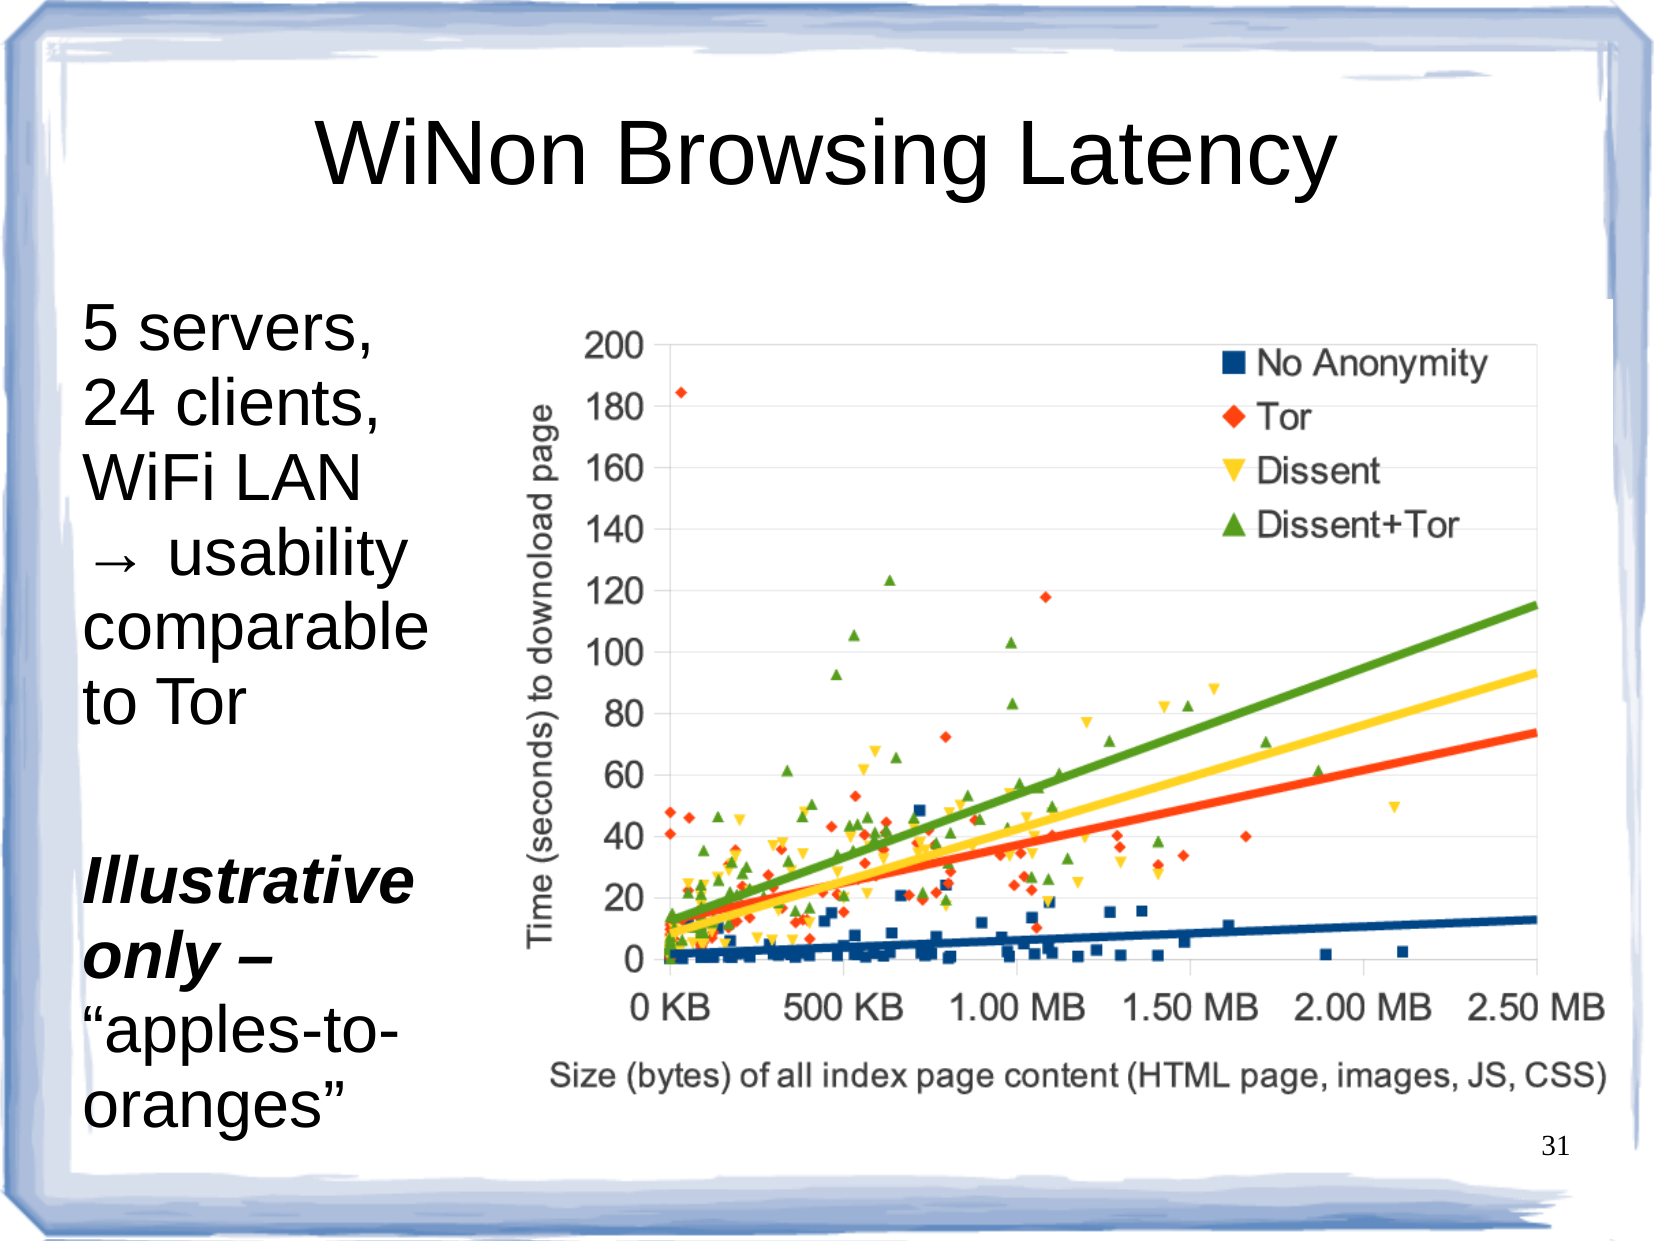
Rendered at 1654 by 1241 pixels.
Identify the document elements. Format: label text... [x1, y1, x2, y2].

picture [0, 0, 1654, 1241]
title WiNon Browsing Latency [82, 49, 1571, 257]
list 5 servers, 24 clients, WiFi LAN → usability comparable to Tor Illustrative only – “apples-to- oranges” [82, 290, 1571, 1140]
